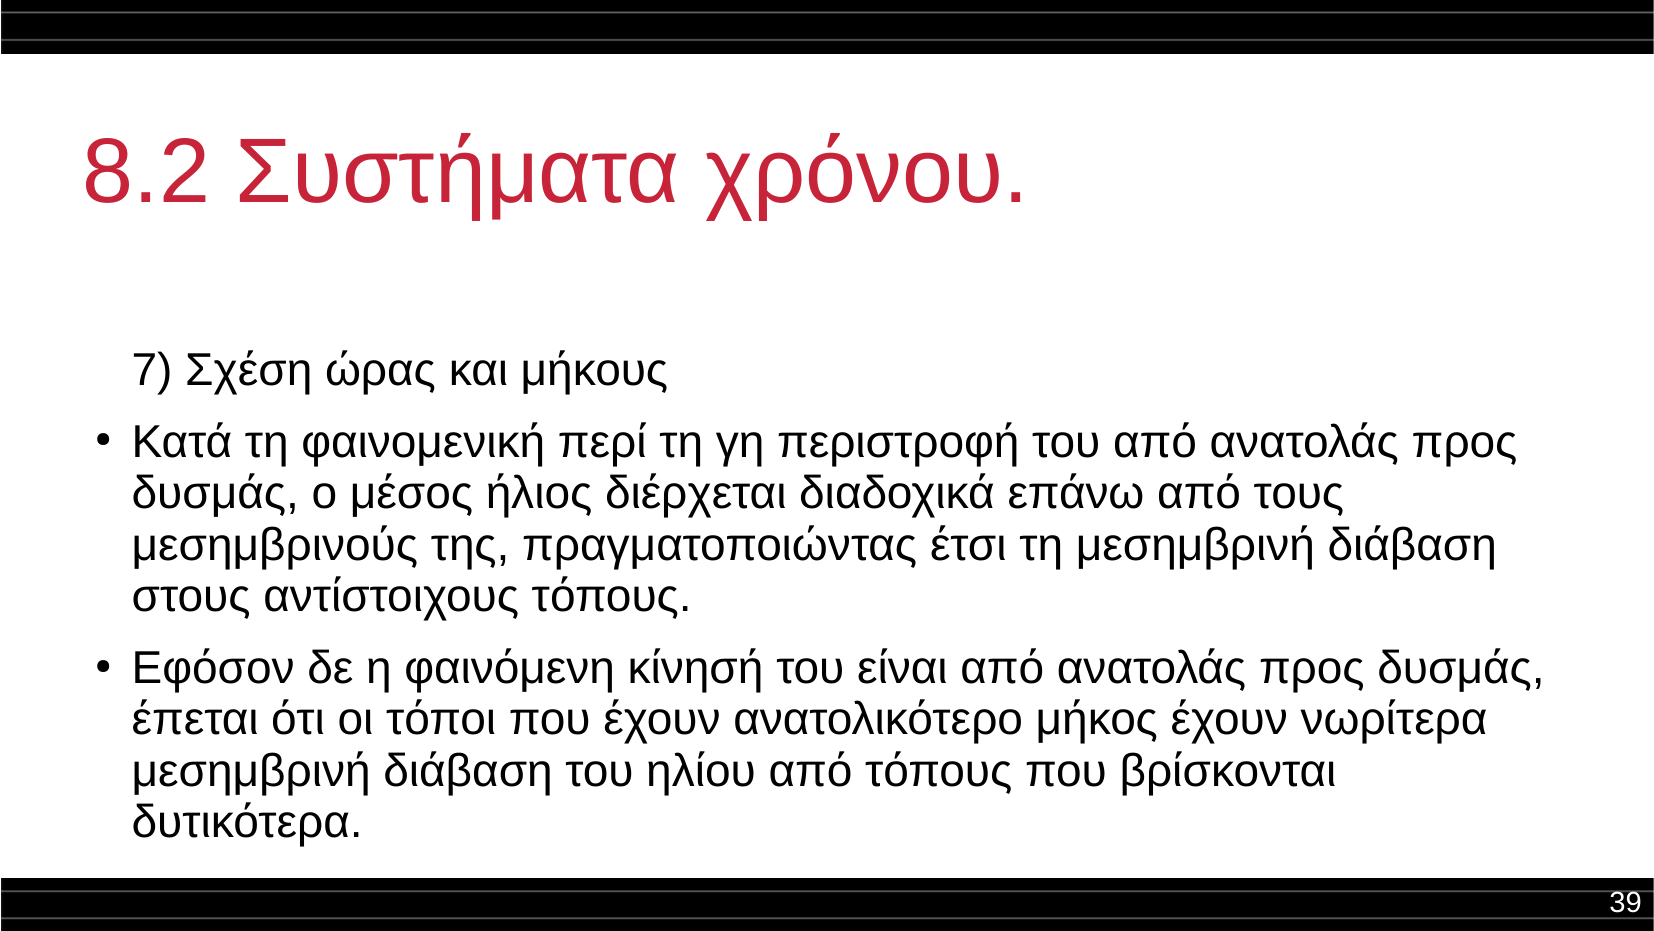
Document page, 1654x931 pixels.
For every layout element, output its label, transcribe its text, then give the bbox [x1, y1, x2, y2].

picture [1, 878, 1654, 931]
title 8.2 Συστήματα χρόνου. [82, 92, 1571, 249]
picture [1, 0, 1654, 54]
list 7) Σχέση ώρας και μήκους Κατά τη φαινομενική περί τη γη περιστροφή του από ανατολάς προς δυσμάς, ο μέσος ήλιος διέρχεται διαδοχικά επάνω από τους μεσημβρινούς της, πραγματοποιώντας έτσι τη μεσημβρινή διάβαση στους αντίστοιχους τόπους. Εφόσον δε η φαινόμενη κίνησή του είναι από ανατολάς προς δυσμάς, έπεται ότι οι τόποι που έχουν ανατολικότερο μήκος έχουν νωρίτερα μεσημβρινή διάβαση του ηλίου από τόπους που βρίσκονται δυτικότερα. [82, 271, 1571, 851]
